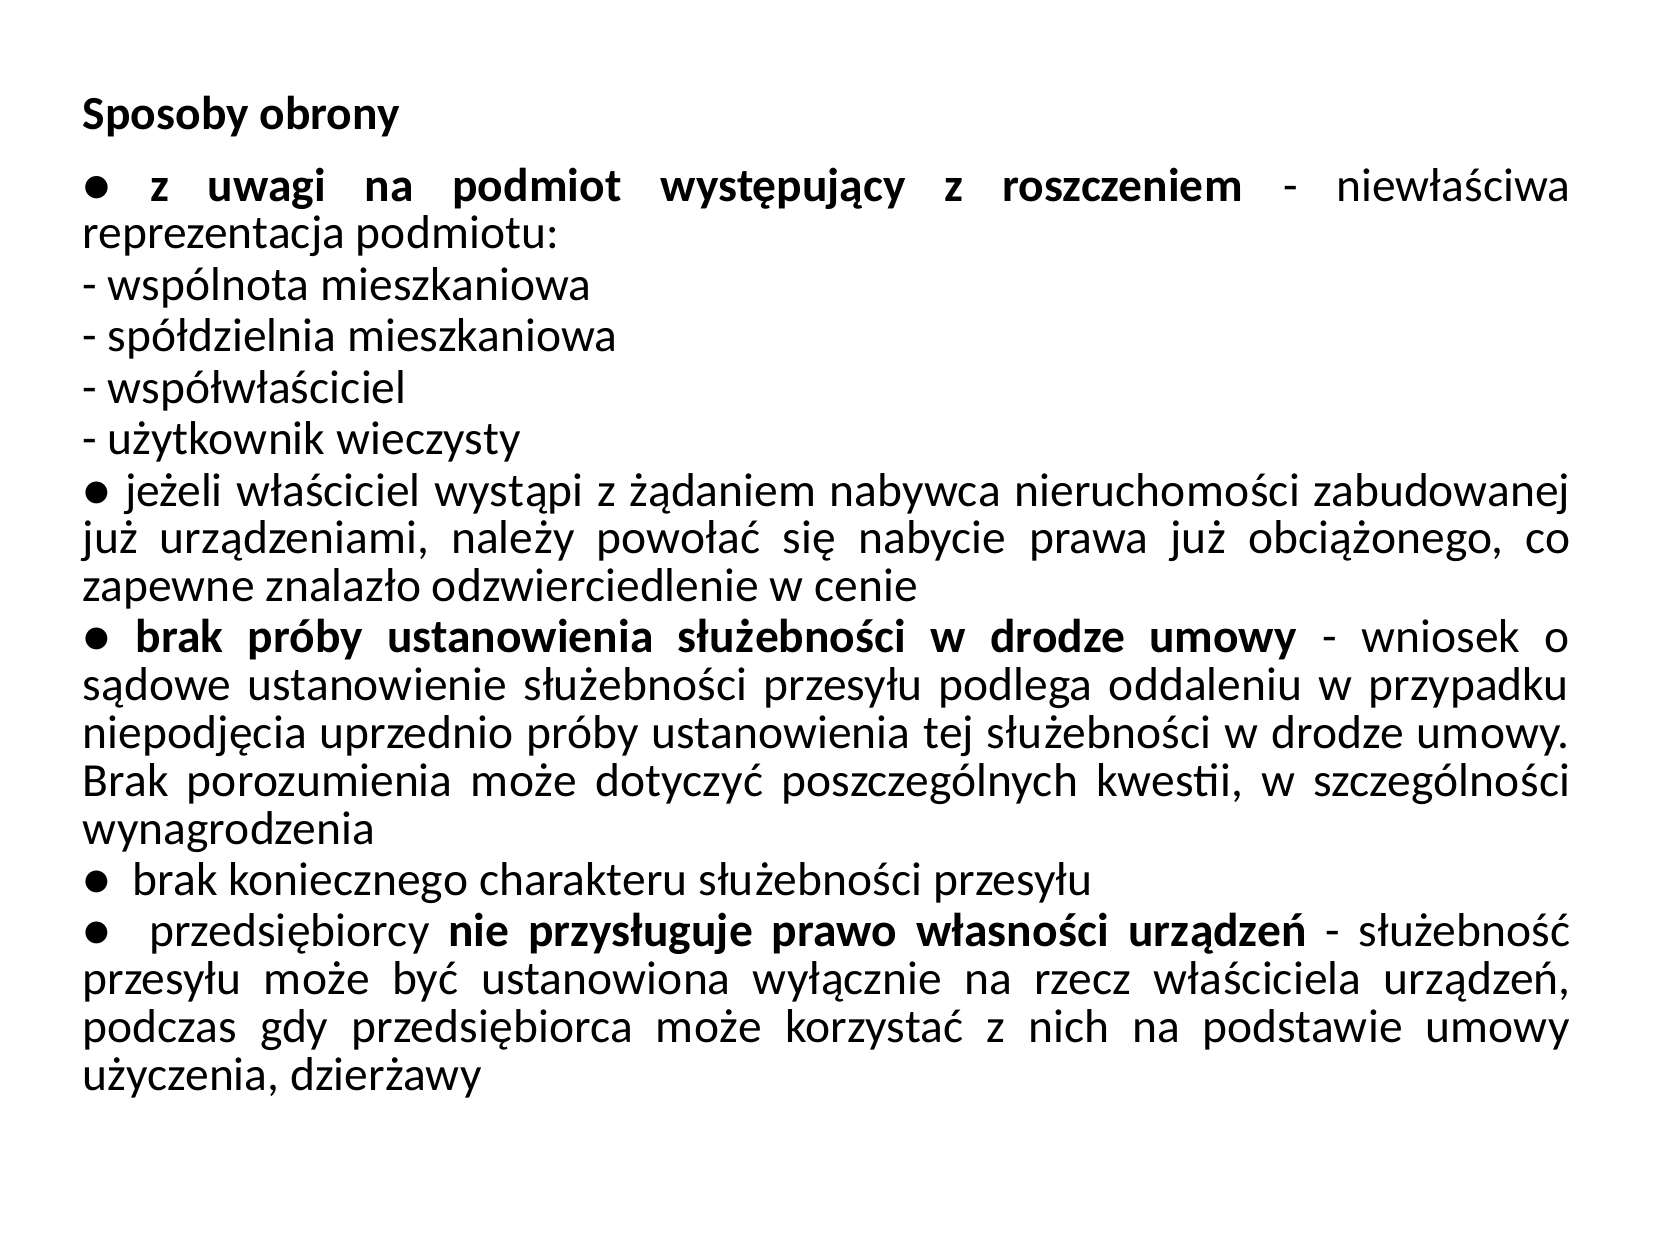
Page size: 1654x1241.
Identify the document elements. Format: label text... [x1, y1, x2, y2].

list Sposoby obrony ● z uwagi na podmiot występujący z roszczeniem - niewłaściwa reprezentacja podmiotu: - wspólnota mieszkaniowa - spółdzielnia mieszkaniowa - współwłaściciel - użytkownik wieczysty ● jeżeli właściciel wystąpi z żądaniem nabywca nieruchomości zabudowanej już urządzeniami, należy powołać się nabycie prawa już obciążonego, co zapewne znalazło odzwierciedlenie w cenie ● brak próby ustanowienia służebności w drodze umowy - wniosek o sądowe ustanowienie służebności przesyłu podlega oddaleniu w przypadku niepodjęcia uprzednio próby ustanowienia tej służebności w drodze umowy. Brak porozumienia może dotyczyć poszczególnych kwestii, w szczególności wynagrodzenia ● brak koniecznego charakteru służebności przesyłu ● przedsiębiorcy nie przysługuje prawo własności urządzeń - służebność przesyłu może być ustanowiona wyłącznie na rzecz właściciela urządzeń, podczas gdy przedsiębiorca może korzystać z nich na podstawie umowy użyczenia, dzierżawy [82, 47, 1571, 1109]
